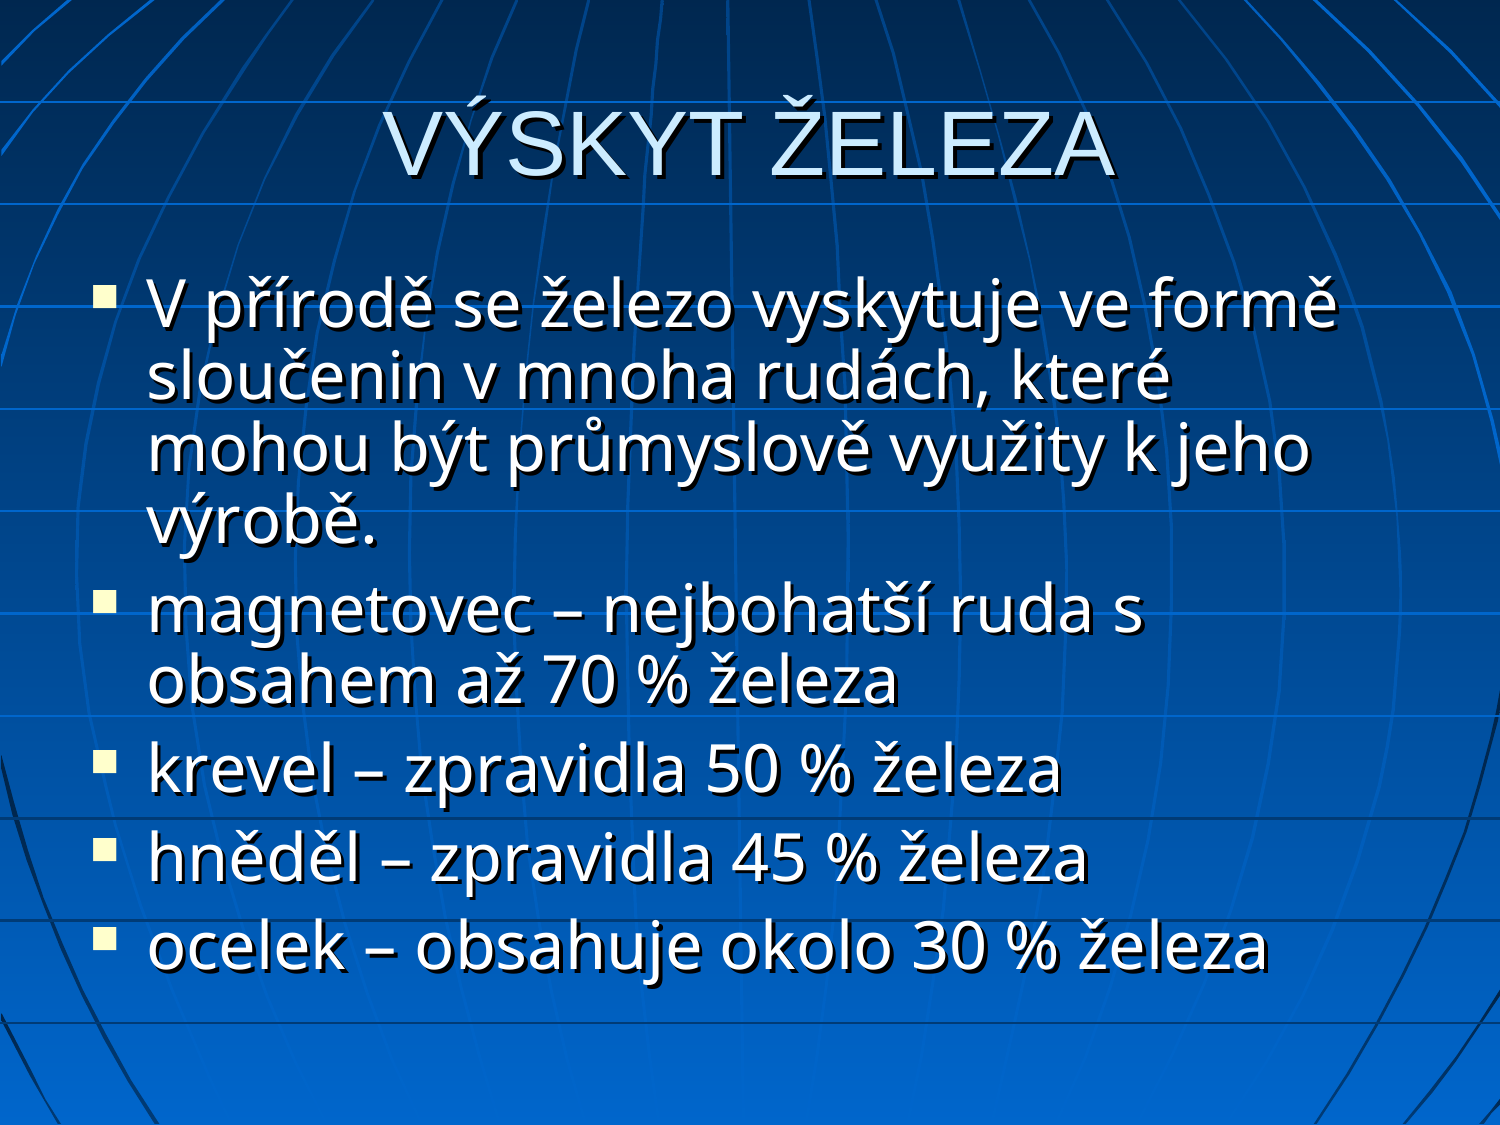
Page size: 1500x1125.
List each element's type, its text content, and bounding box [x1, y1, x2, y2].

title VÝSKYT ŽELEZA [75, 45, 1426, 233]
list V přírodě se železo vyskytuje ve formě sloučenin v mnoha rudách, které mohou být průmyslově využity k jeho výrobě. magnetovec – nejbohatší ruda s obsahem až 70 % železa krevel – zpravidla 50 % železa hněděl – zpravidla 45 % železa ocelek – obsahuje okolo 30 % železa [75, 262, 1426, 1006]
